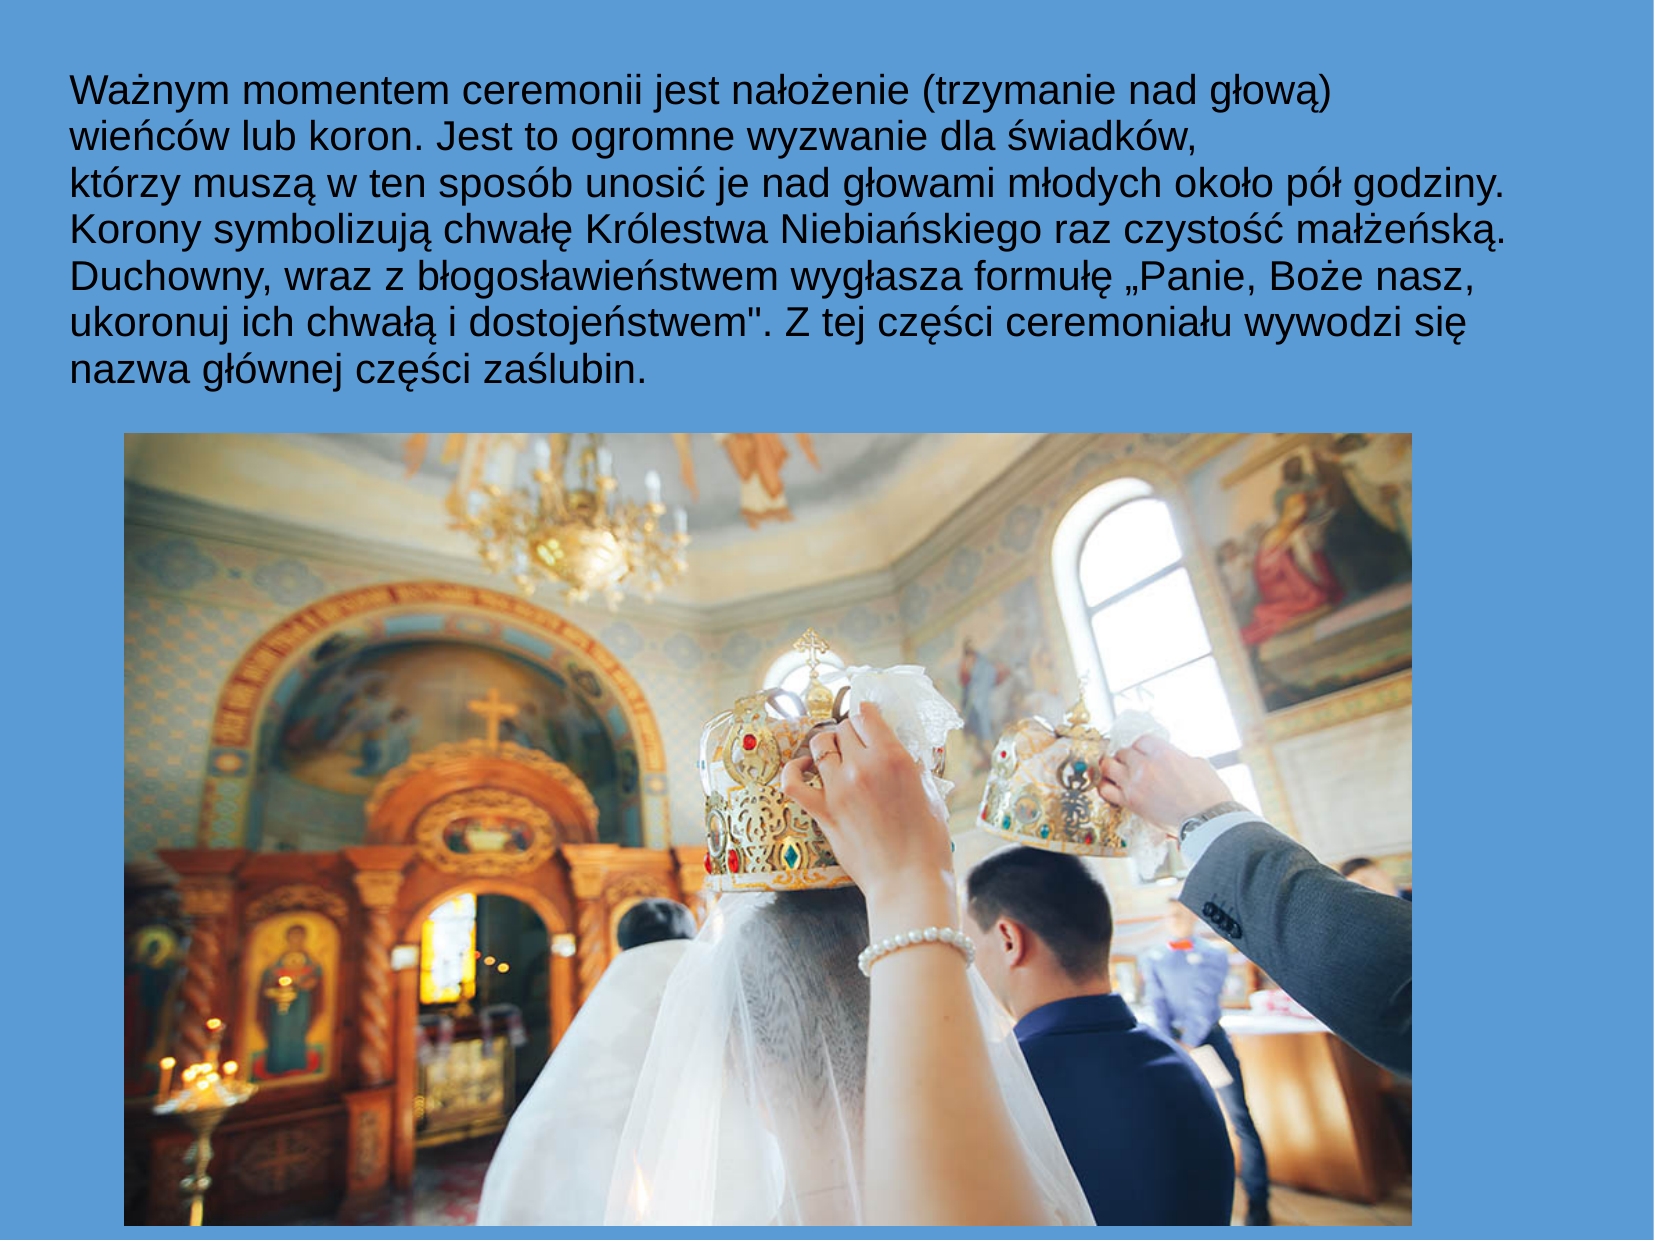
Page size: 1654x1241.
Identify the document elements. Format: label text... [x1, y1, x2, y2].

picture [124, 433, 1412, 1226]
text_box Ważnym momentem ceremonii jest nałożenie (trzymanie nad głową) wieńców lub koron. Jest to ogromne wyzwanie dla świadków, którzy muszą w ten sposób unosić je nad głowami młodych około pół godziny. Korony symbolizują chwałę Królestwa Niebiańskiego raz czystość małżeńską. Duchowny, wraz z błogosławieństwem wygłasza formułę „Panie, Boże nasz, ukoronuj ich chwałą i dostojeństwem". Z tej części ceremoniału wywodzi się nazwa głównej części zaślubin. [54, 59, 1630, 397]
